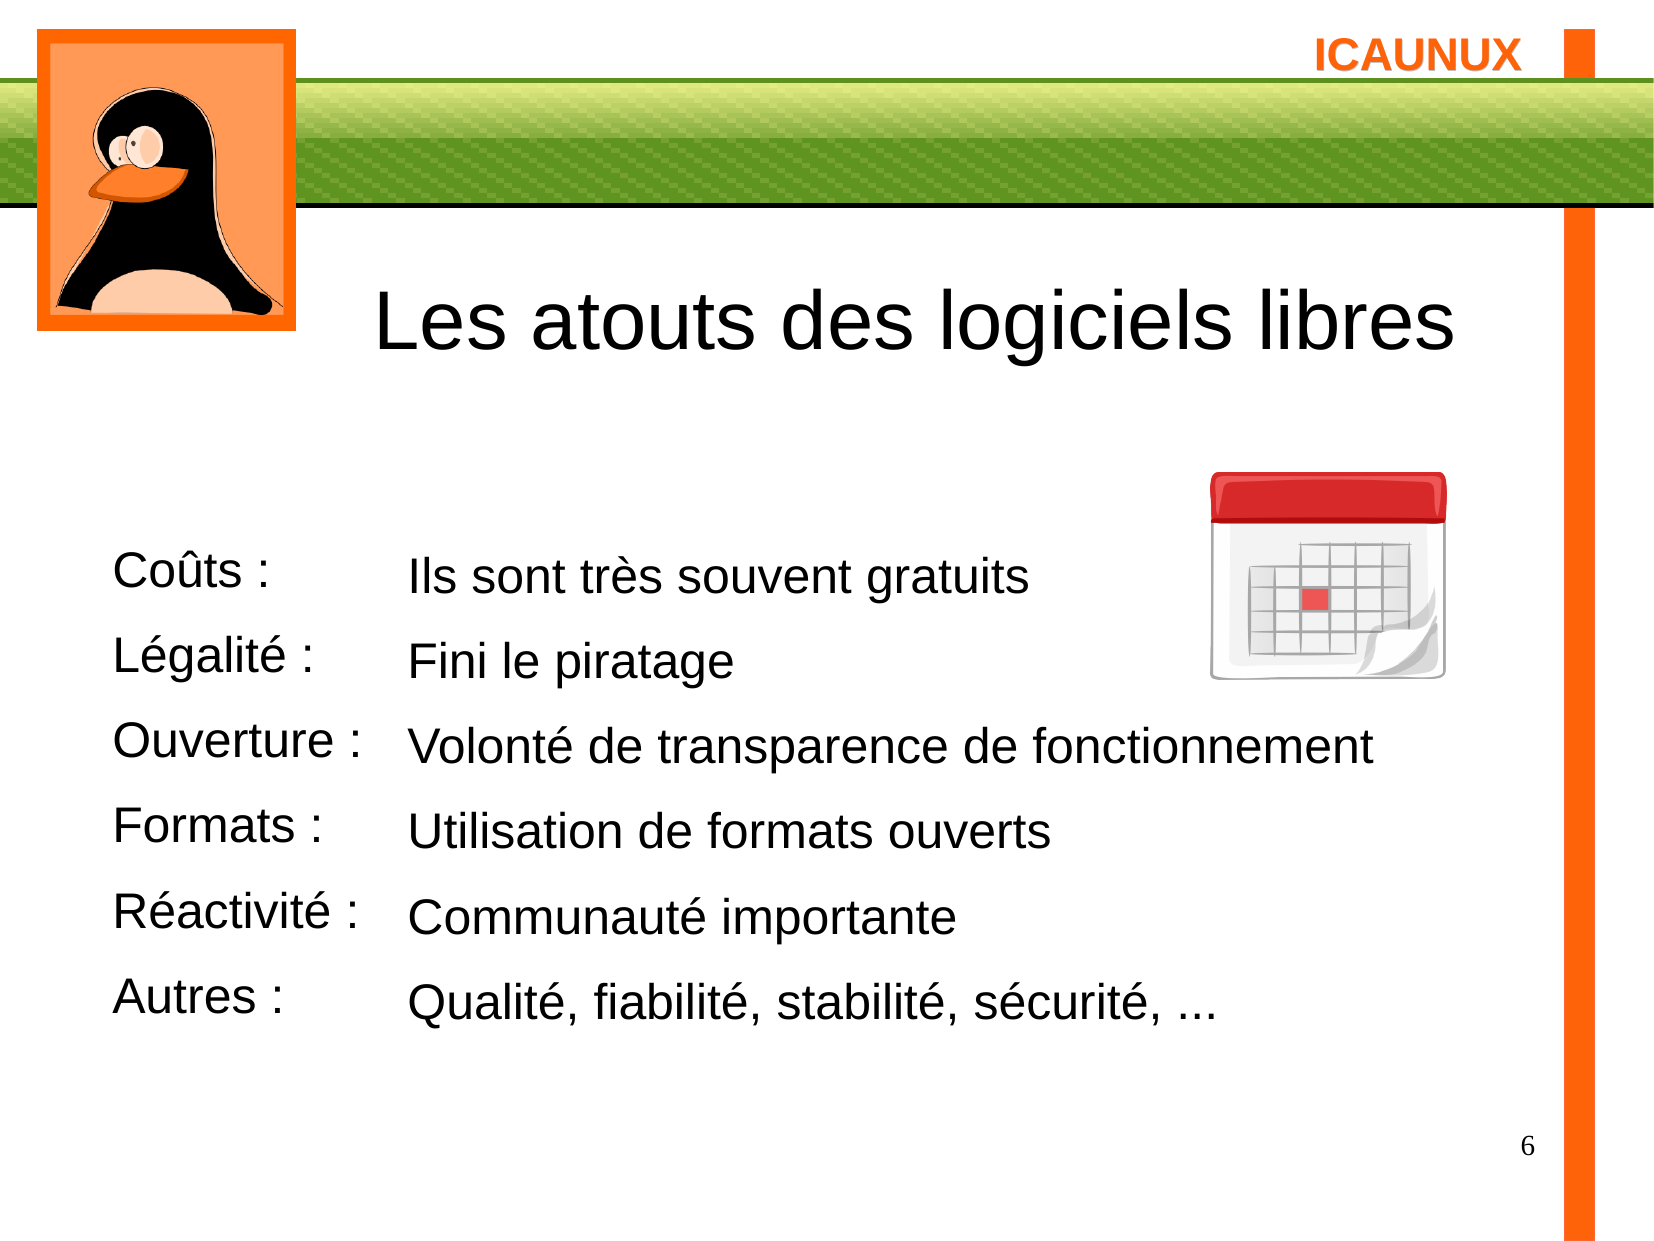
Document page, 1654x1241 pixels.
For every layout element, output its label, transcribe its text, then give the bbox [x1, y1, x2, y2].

picture [1210, 472, 1447, 680]
picture [0, 29, 1654, 331]
list Ils sont très souvent gratuits Fini le piratage Volonté de transparence de fonctionnement Utilisation de formats ouverts Communauté importante Qualité, fiabilité, stabilité, sécurité, ... [407, 548, 1412, 1069]
title Les atouts des logiciels libres [324, 253, 1506, 387]
list Coûts : Légalité : Ouverture : Formats : Réactivité : Autres : [112, 542, 438, 1063]
